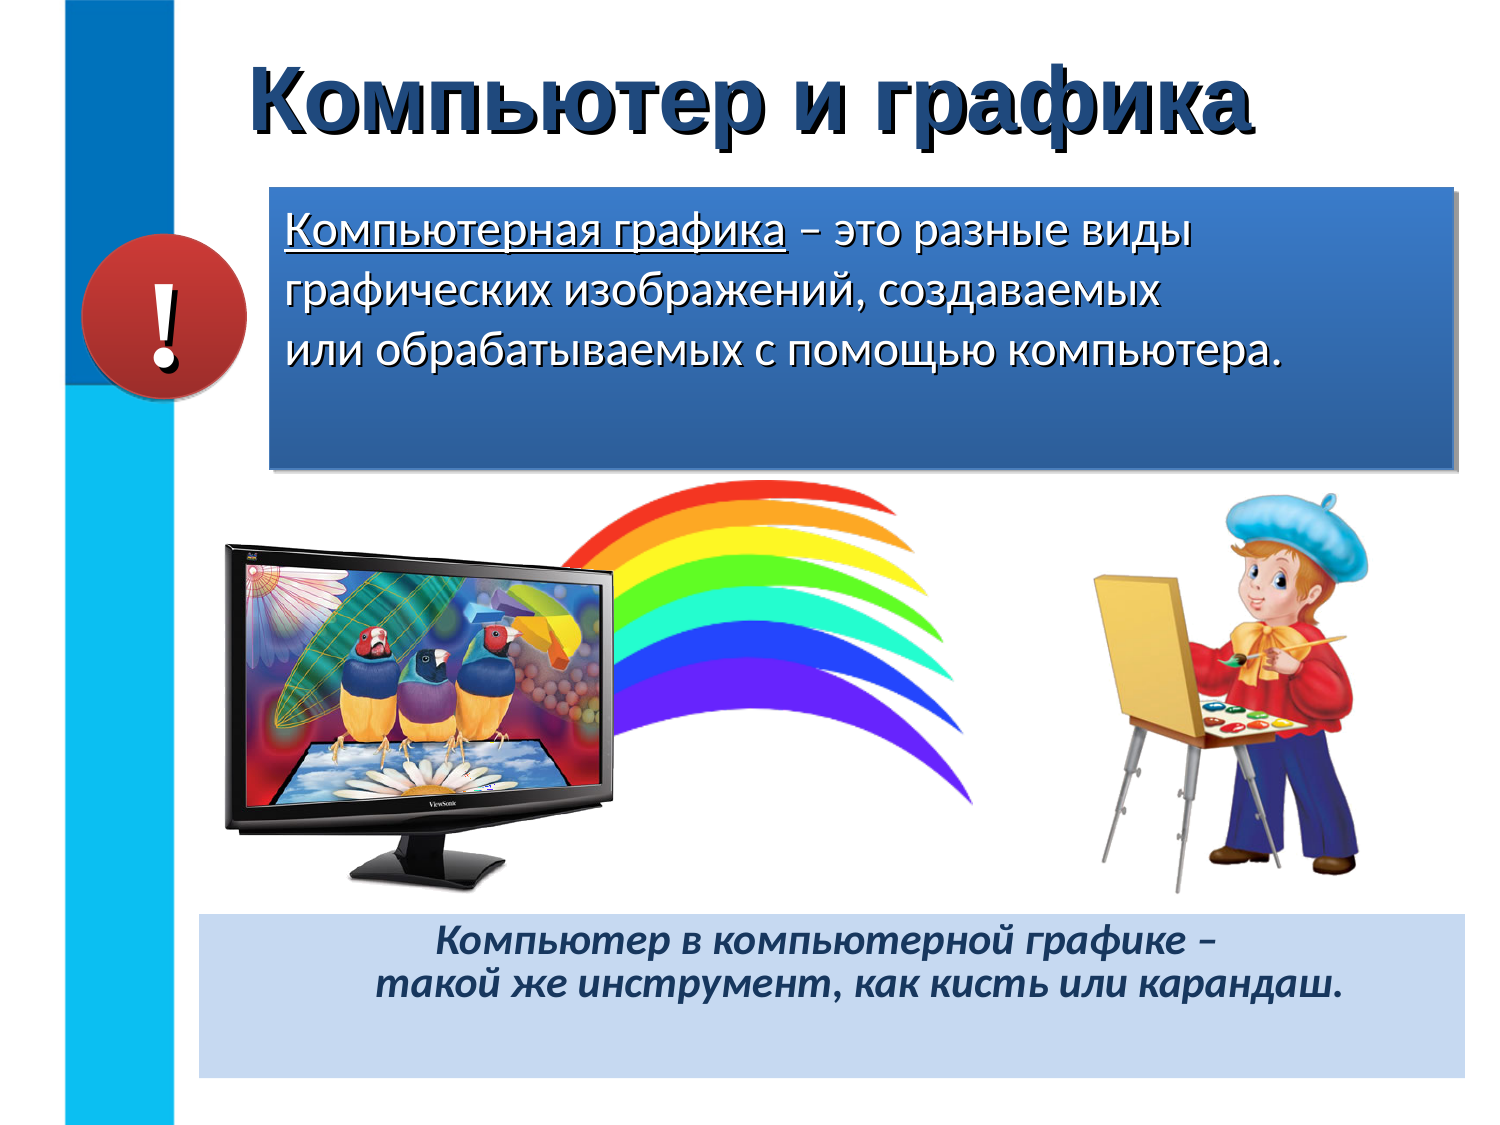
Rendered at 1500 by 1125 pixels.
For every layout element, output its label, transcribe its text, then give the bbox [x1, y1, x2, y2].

list Компьютер в компьютерной графике – такой же инструмент, как кисть или карандаш. [199, 914, 1465, 1079]
text_box ! [82, 234, 247, 399]
text_box Компьютерная графика – это разные виды графических изображений, создаваемых или обрабатываемых с помощью компьютера. [269, 187, 1454, 469]
title Компьютер и графика [75, 0, 1426, 188]
picture [0, 0, 1500, 1125]
